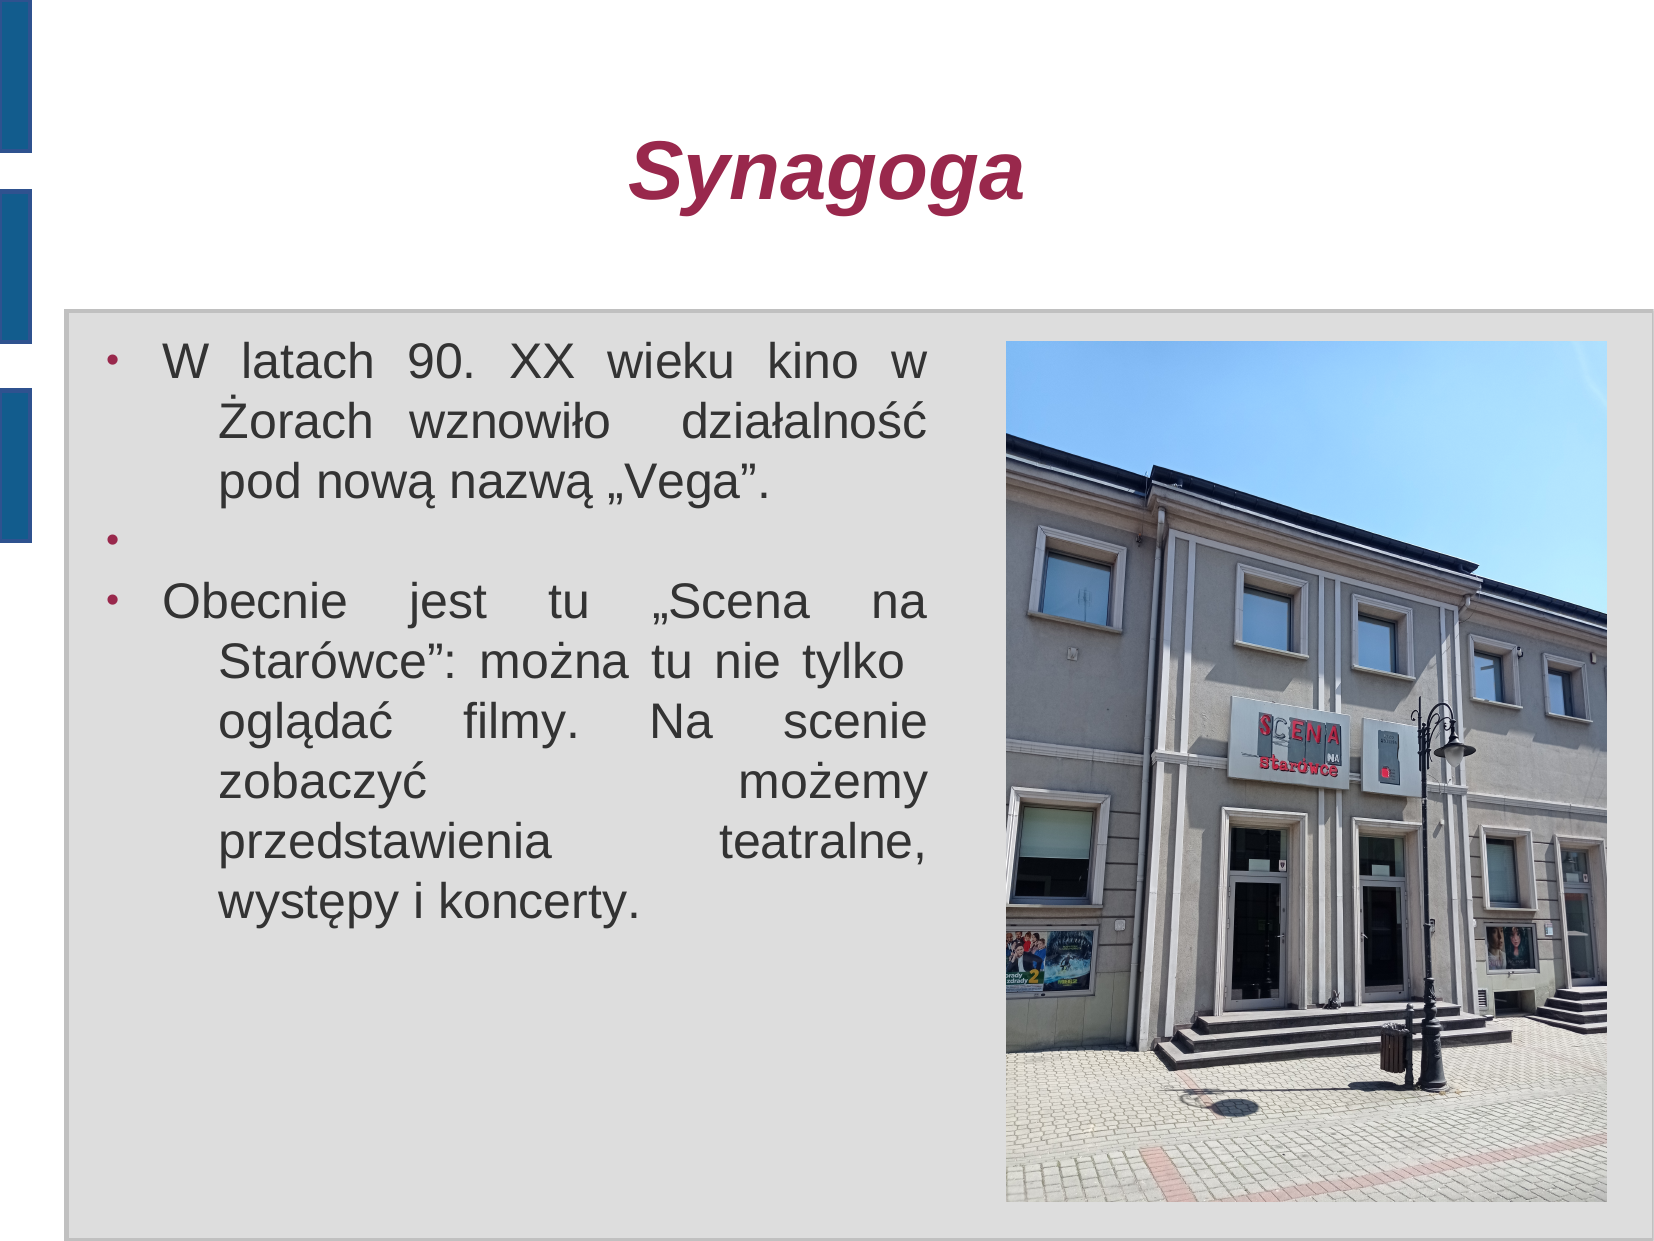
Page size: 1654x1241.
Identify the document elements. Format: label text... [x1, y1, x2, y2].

list W latach 90. XX wieku kino w Żorach wznowiło działalność pod nową nazwą „Vega”. Obecnie jest tu „Scena na Starówce”: można tu nie tylko oglądać filmy. Na scenie zobaczyć możemy przedstawienia teatralne, występy i koncerty. [106, 328, 928, 1111]
title Synagoga [120, 62, 1533, 270]
picture [1006, 341, 1607, 1202]
